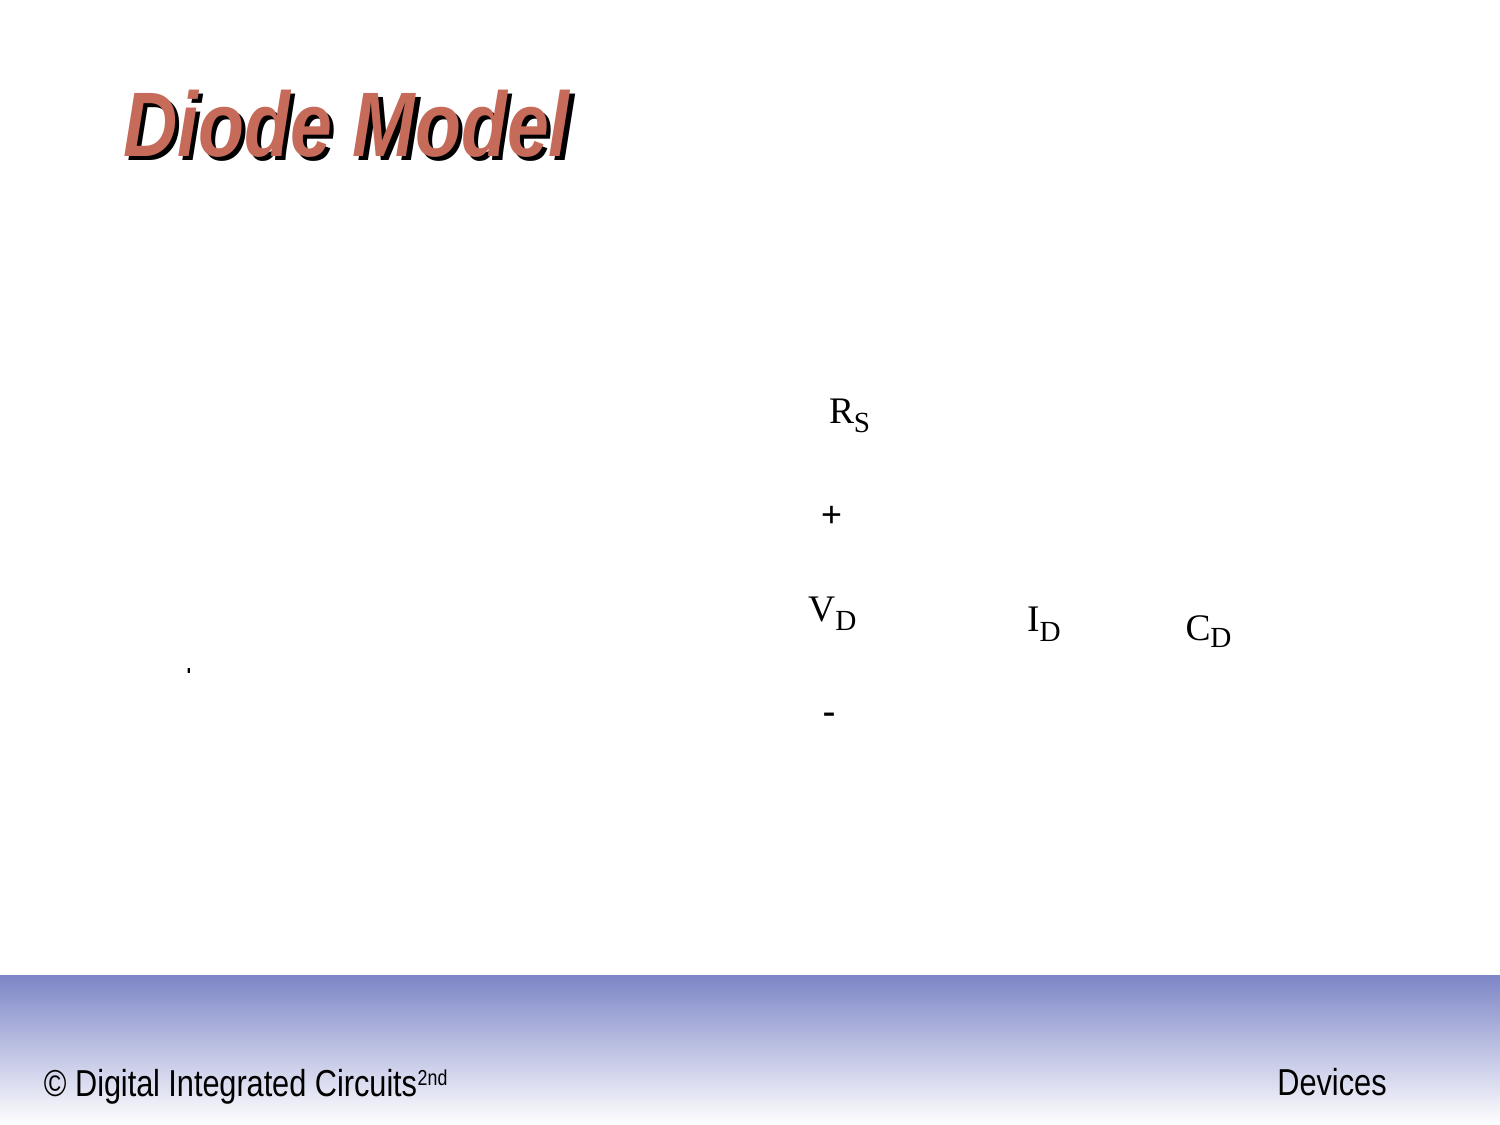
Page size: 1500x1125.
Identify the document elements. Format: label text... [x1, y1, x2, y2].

picture [262, 333, 1238, 791]
title Diode Model [108, 57, 1384, 183]
